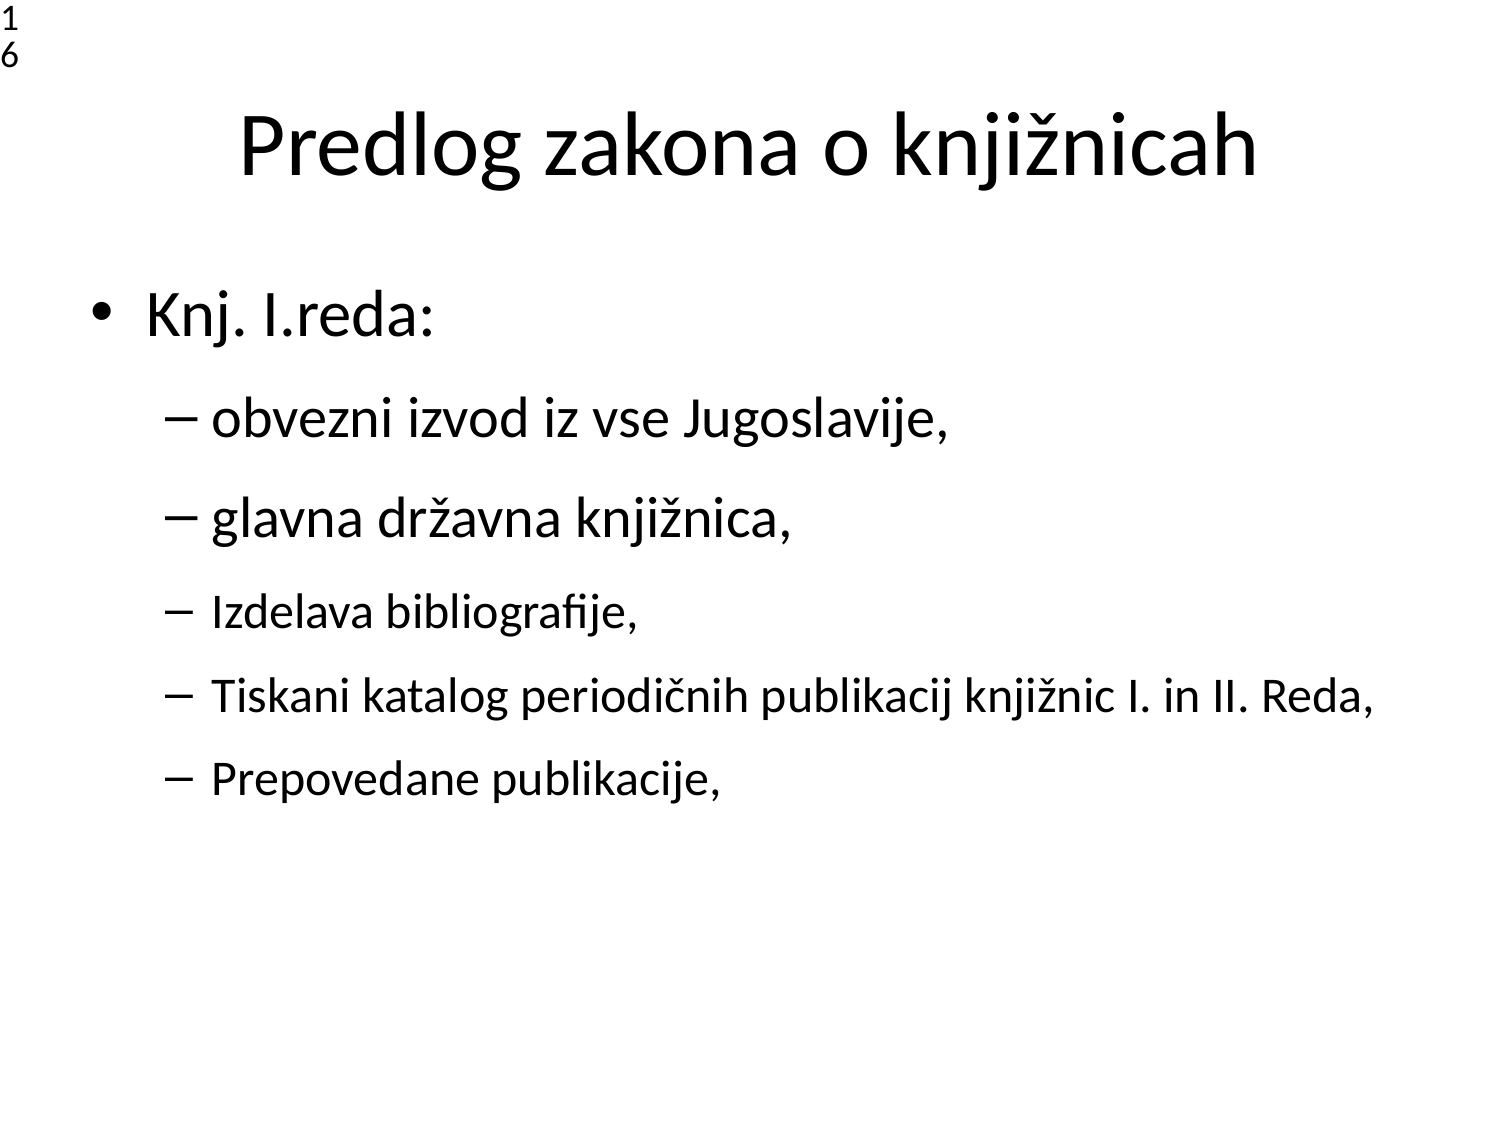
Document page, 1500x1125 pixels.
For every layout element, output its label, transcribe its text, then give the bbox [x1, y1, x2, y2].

list Knj. I.reda: obvezni izvod iz vse Jugoslavije, glavna državna knjižnica, Izdelava bibliografije, Tiskani katalog periodičnih publikacij knjižnic I. in II. Reda, Prepovedane publikacije, [75, 262, 1425, 1005]
title Predlog zakona o knjižnicah [75, 45, 1425, 233]
